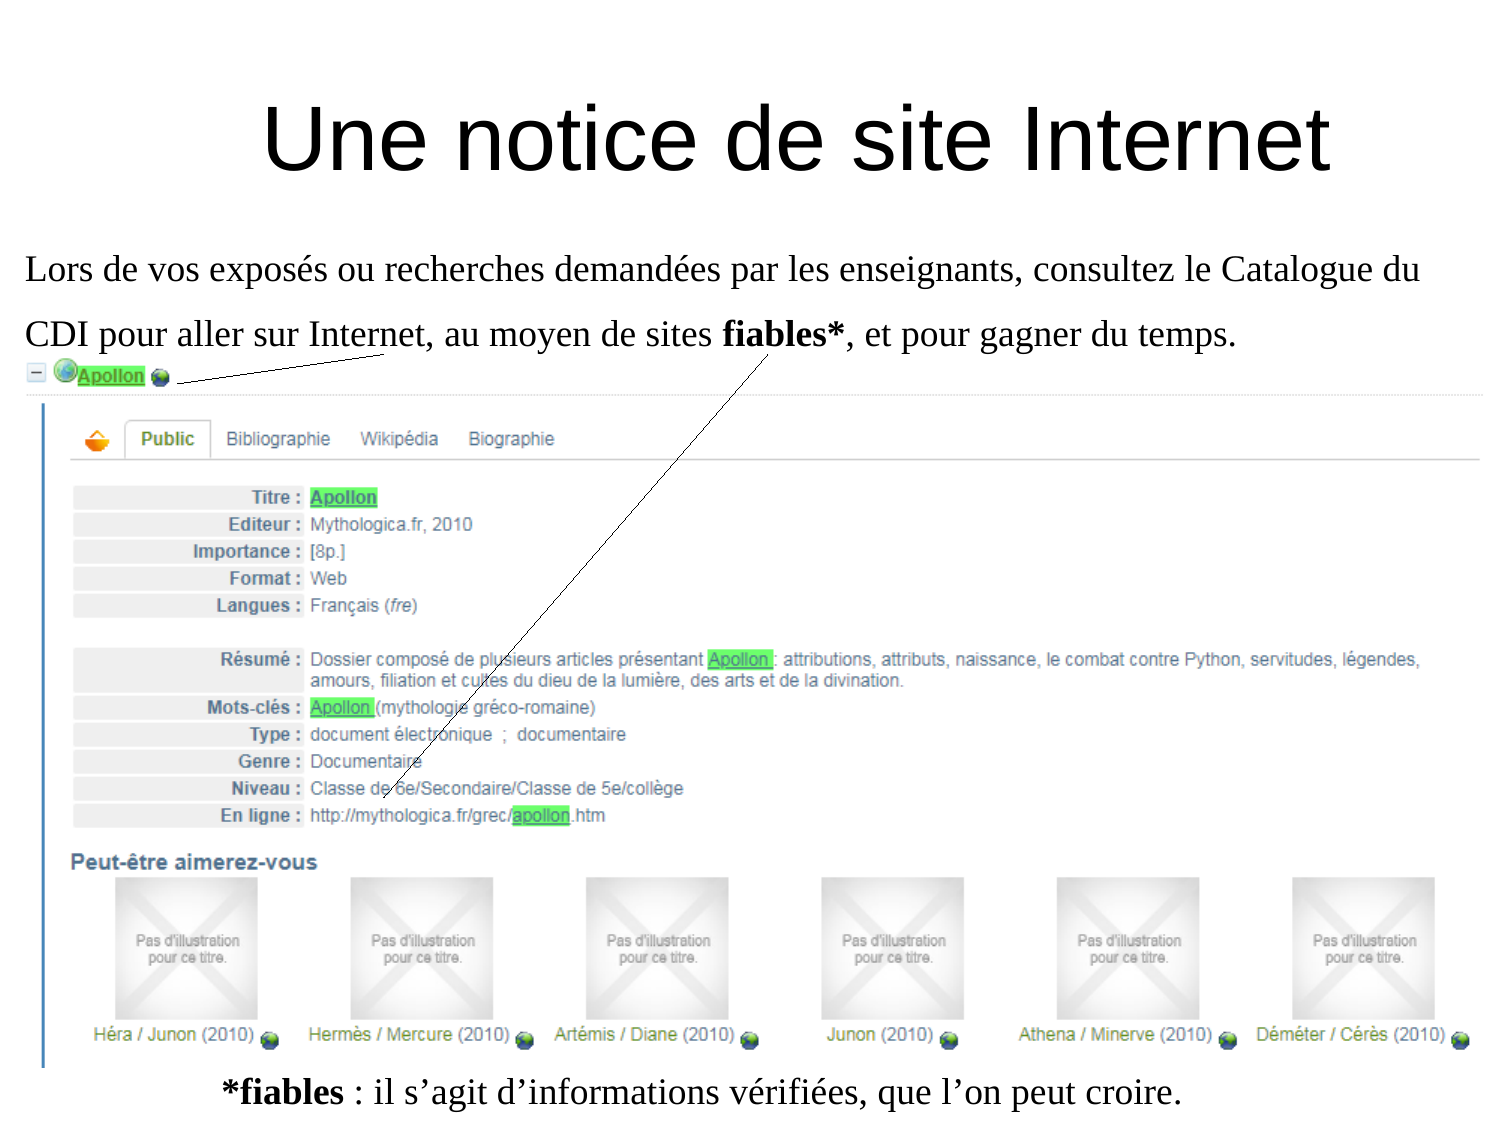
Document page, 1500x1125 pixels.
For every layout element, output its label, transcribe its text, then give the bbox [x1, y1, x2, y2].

text_box *fiables : il s’agit d’informations vérifiées, que l’on peut croire. [206, 1063, 1447, 1125]
picture [0, 354, 1500, 1068]
text_box Une notice de site Internet [159, 21, 1435, 240]
text_box Lors de vos exposés ou recherches demandées par les enseignants, consultez le Catalogue du CDI pour aller sur Internet, au moyen de sites fiables*, et pour gagner du temps. [9, 240, 1447, 363]
